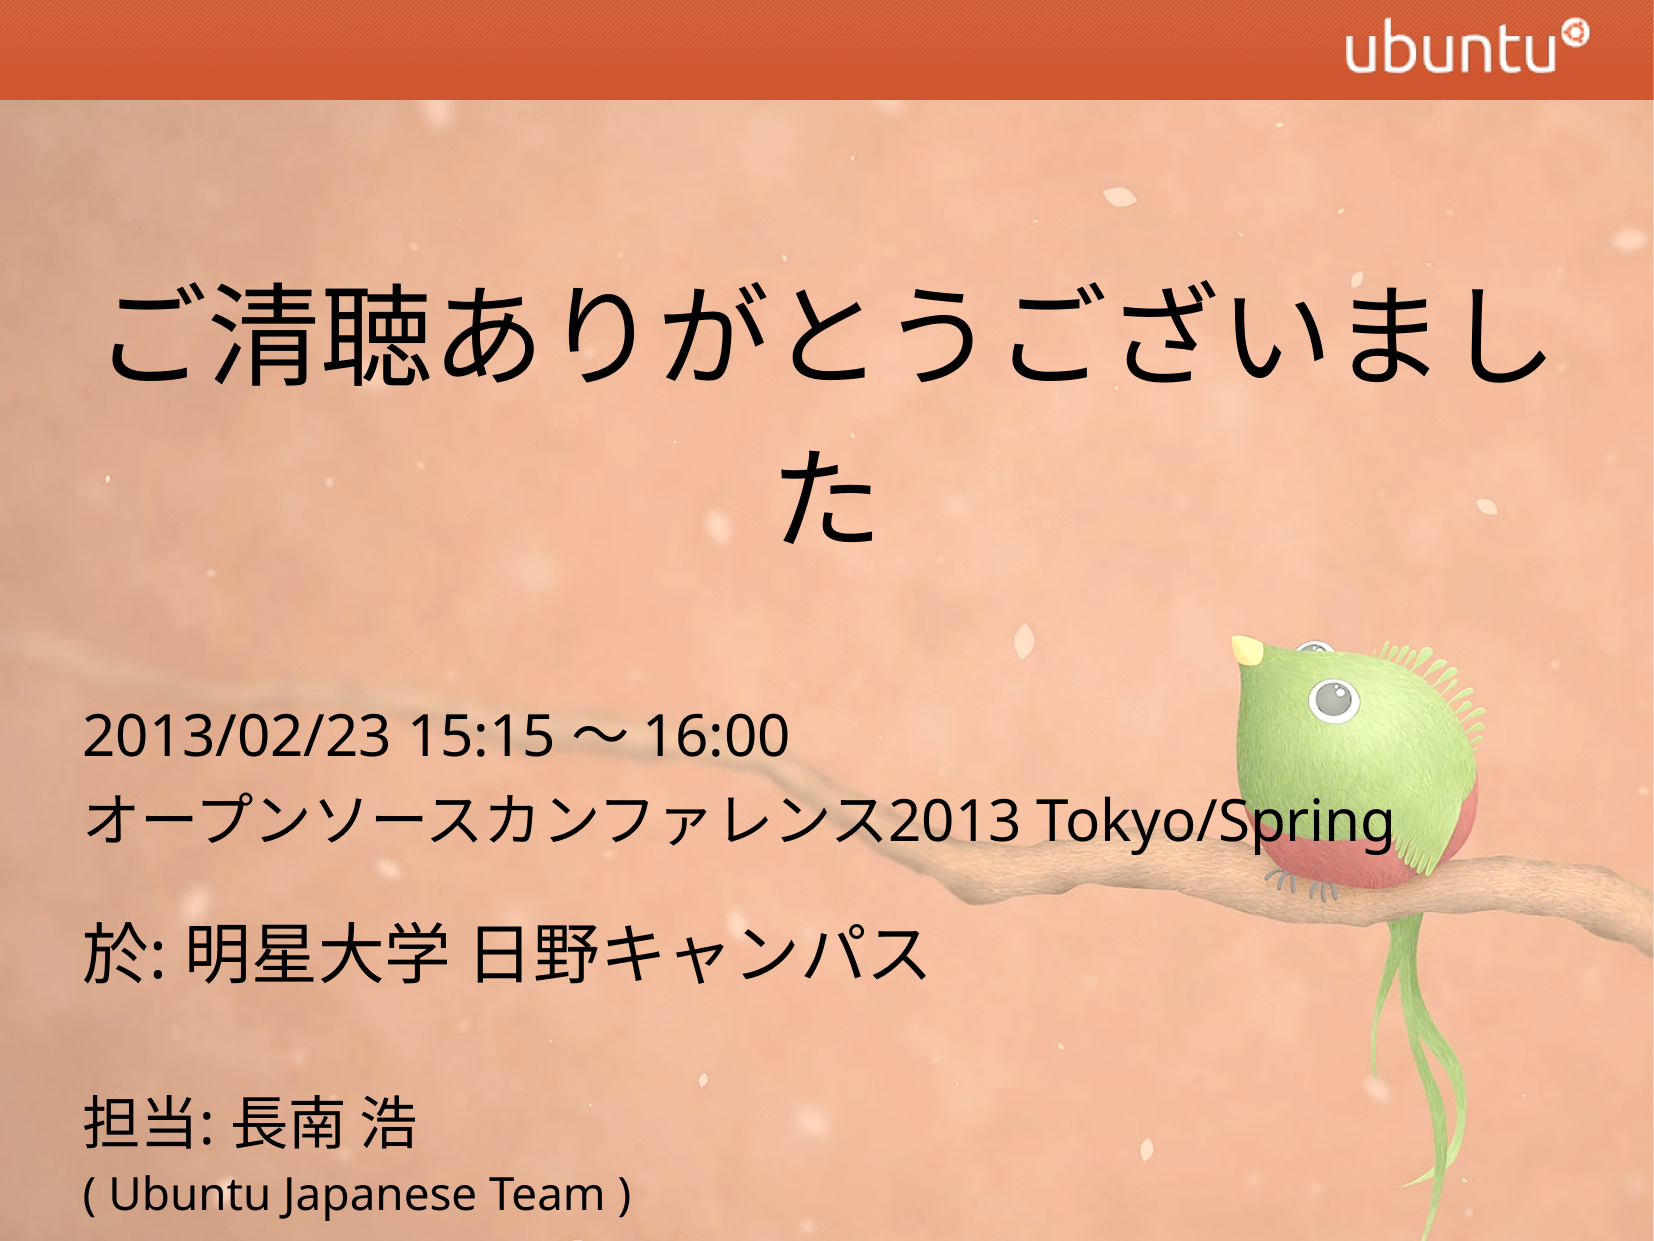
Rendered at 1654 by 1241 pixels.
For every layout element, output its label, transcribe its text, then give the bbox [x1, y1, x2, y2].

subtitle ご清聴ありがとうございました [82, 135, 1571, 732]
picture [0, 0, 1654, 1241]
text_box 2013/02/23 15:15 〜 16:00 オープンソースカンファレンス2013 Tokyo/Spring 於: 明星大学 日野キャンパス 担当: 長南 浩 ( Ubuntu Japanese Team ) [82, 732, 1571, 1182]
